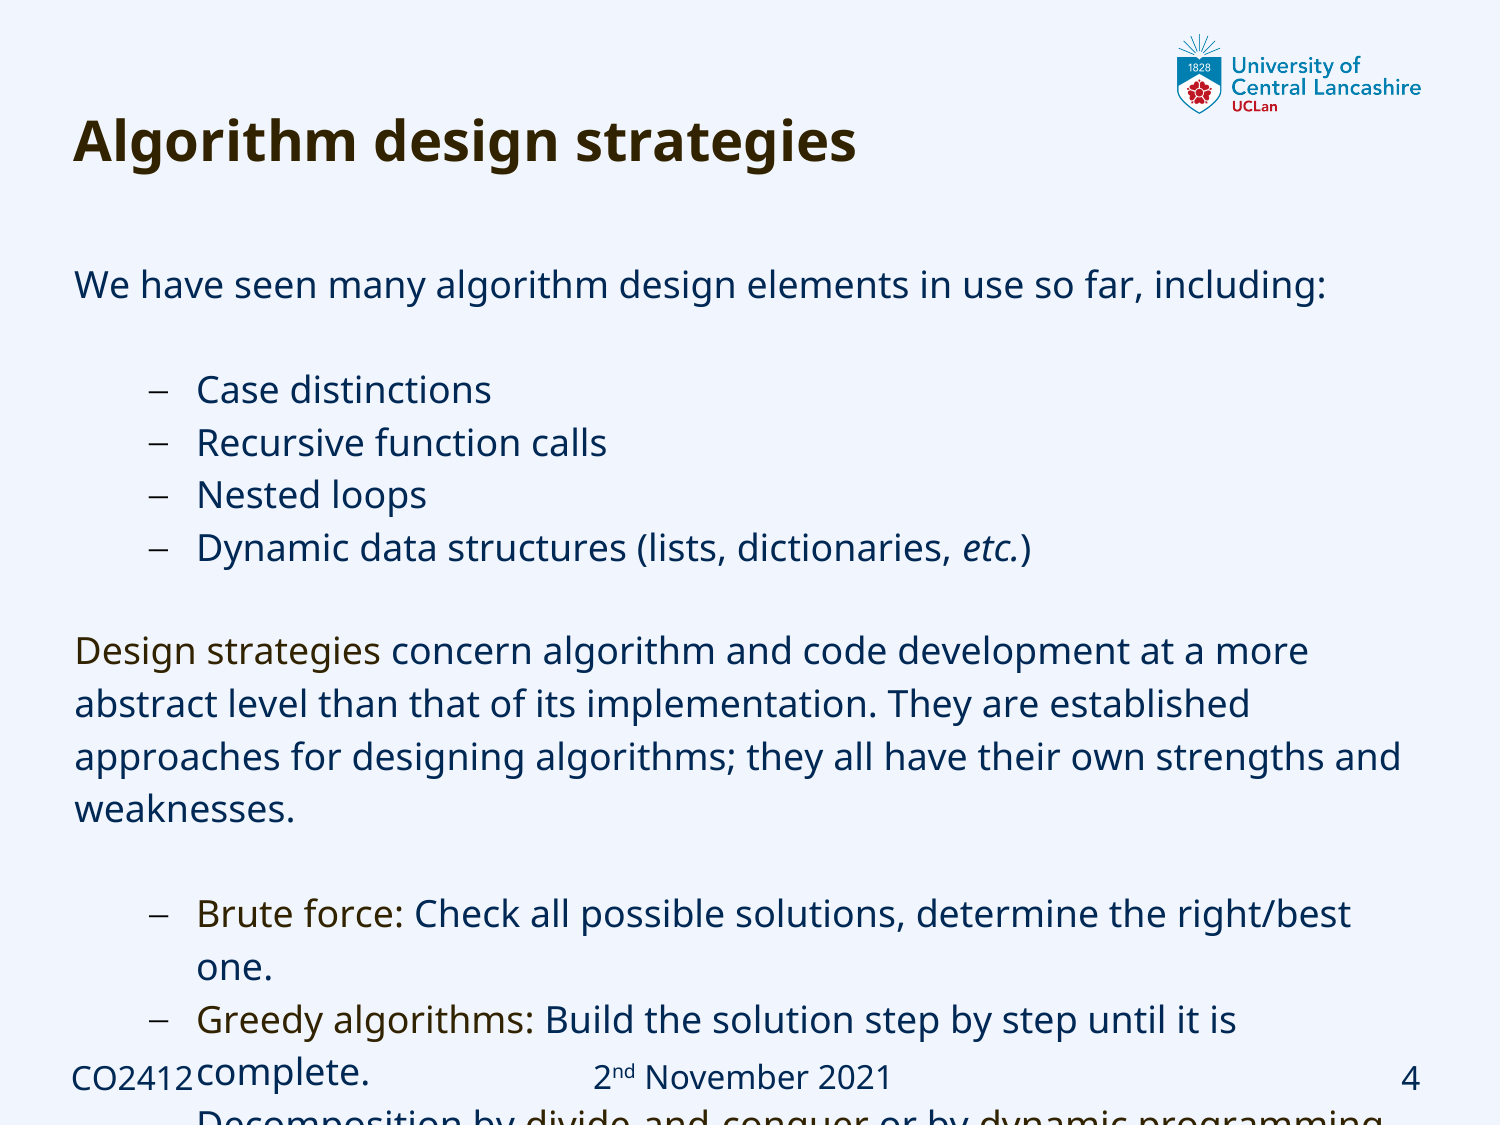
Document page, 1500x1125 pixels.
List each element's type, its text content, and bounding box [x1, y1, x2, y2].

picture [1177, 34, 1421, 93]
text_box Design strategies concern algorithm and code development at a more abstract level than that of its implementation. They are established approaches for designing algorithms; they all have their own strengths and weaknesses. Brute force: Check all possible solutions, determine the right/best one. Greedy algorithms: Build the solution step by step until it is complete. Decomposition by divide-and-conquer or by dynamic programming. [59, 612, 1435, 996]
title Algorithm design strategies [58, 93, 1475, 186]
text_box We have seen many algorithm design elements in use so far, including: Case distinctions Recursive function calls Nested loops Dynamic data structures (lists, dictionaries, etc.) [59, 246, 1435, 612]
